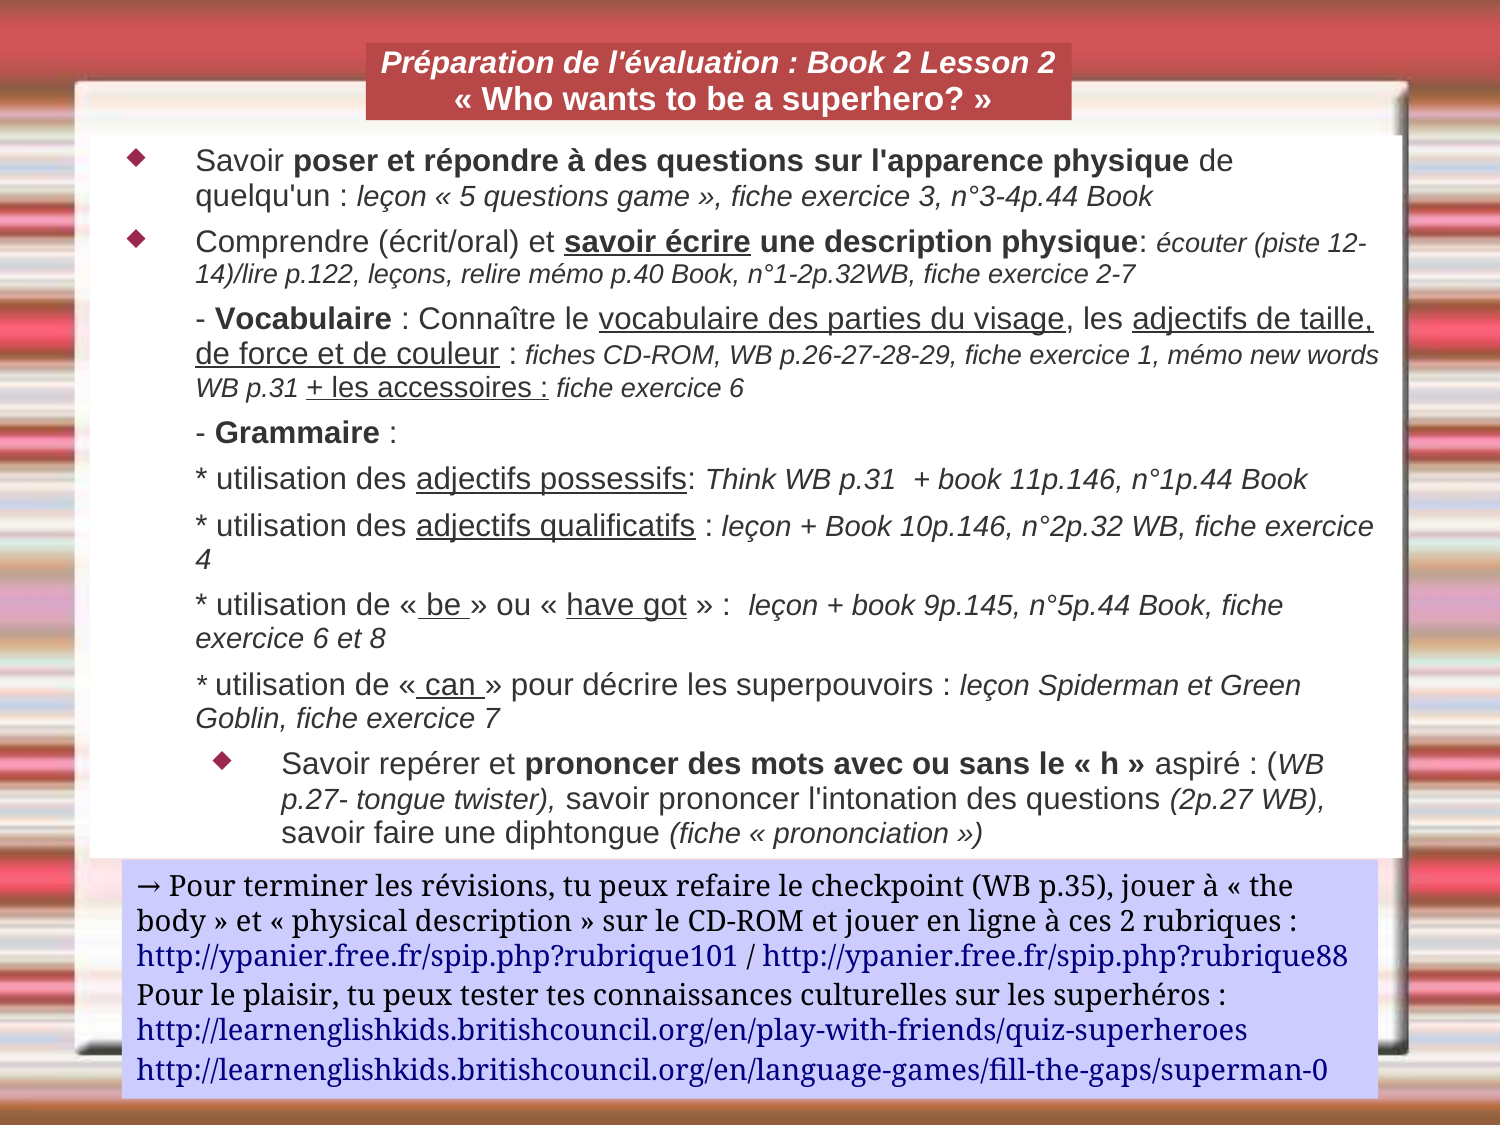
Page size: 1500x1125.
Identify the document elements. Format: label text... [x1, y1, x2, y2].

list Savoir poser et répondre à des questions sur l'apparence physique de quelqu'un : leçon « 5 questions game », fiche exercice 3, n°3-4p.44 Book Comprendre (écrit/oral) et savoir écrire une description physique: écouter (piste 12-14)/lire p.122, leçons, relire mémo p.40 Book, n°1-2p.32WB, fiche exercice 2-7 - Vocabulaire : Connaître le vocabulaire des parties du visage, les adjectifs de taille, de force et de couleur : fiches CD-ROM, WB p.26-27-28-29, fiche exercice 1, mémo new words WB p.31 + les accessoires : fiche exercice 6 - Grammaire : * utilisation des adjectifs possessifs: Think WB p.31 + book 11p.146, n°1p.44 Book * utilisation des adjectifs qualificatifs : leçon + Book 10p.146, n°2p.32 WB, fiche exercice 4 * utilisation de « be » ou « have got » : leçon + book 9p.145, n°5p.44 Book, fiche exercice 6 et 8 * utilisation de « can » pour décrire les superpouvoirs : leçon Spiderman et Green Goblin, fiche exercice 7 Savoir repérer et prononcer des mots avec ou sans le « h » aspiré : (WB p.27- tongue twister), savoir prononcer l'intonation des questions (2p.27 WB), savoir faire une diphtongue (fiche « prononciation ») [89, 135, 1403, 859]
text_box Préparation de l'évaluation : Book 2 Lesson 2 « Who wants to be a superhero? » [365, 42, 1072, 121]
text_box → Pour terminer les révisions, tu peux refaire le checkpoint (WB p.35), jouer à « the body » et « physical description » sur le CD-ROM et jouer en ligne à ces 2 rubriques : http://ypanier.free.fr/spip.php?rubrique101 / http://ypanier.free.fr/spip.php?rubrique88 Pour le plaisir, tu peux tester tes connaissances culturelles sur les superhéros : http://learnenglishkids.britishcouncil.org/en/play-with-friends/quiz-superheroes http://learnenglishkids.britishcouncil.org/en/language-games/fill-the-gaps/superman-0 [121, 859, 1379, 1085]
picture [0, 0, 1500, 1125]
